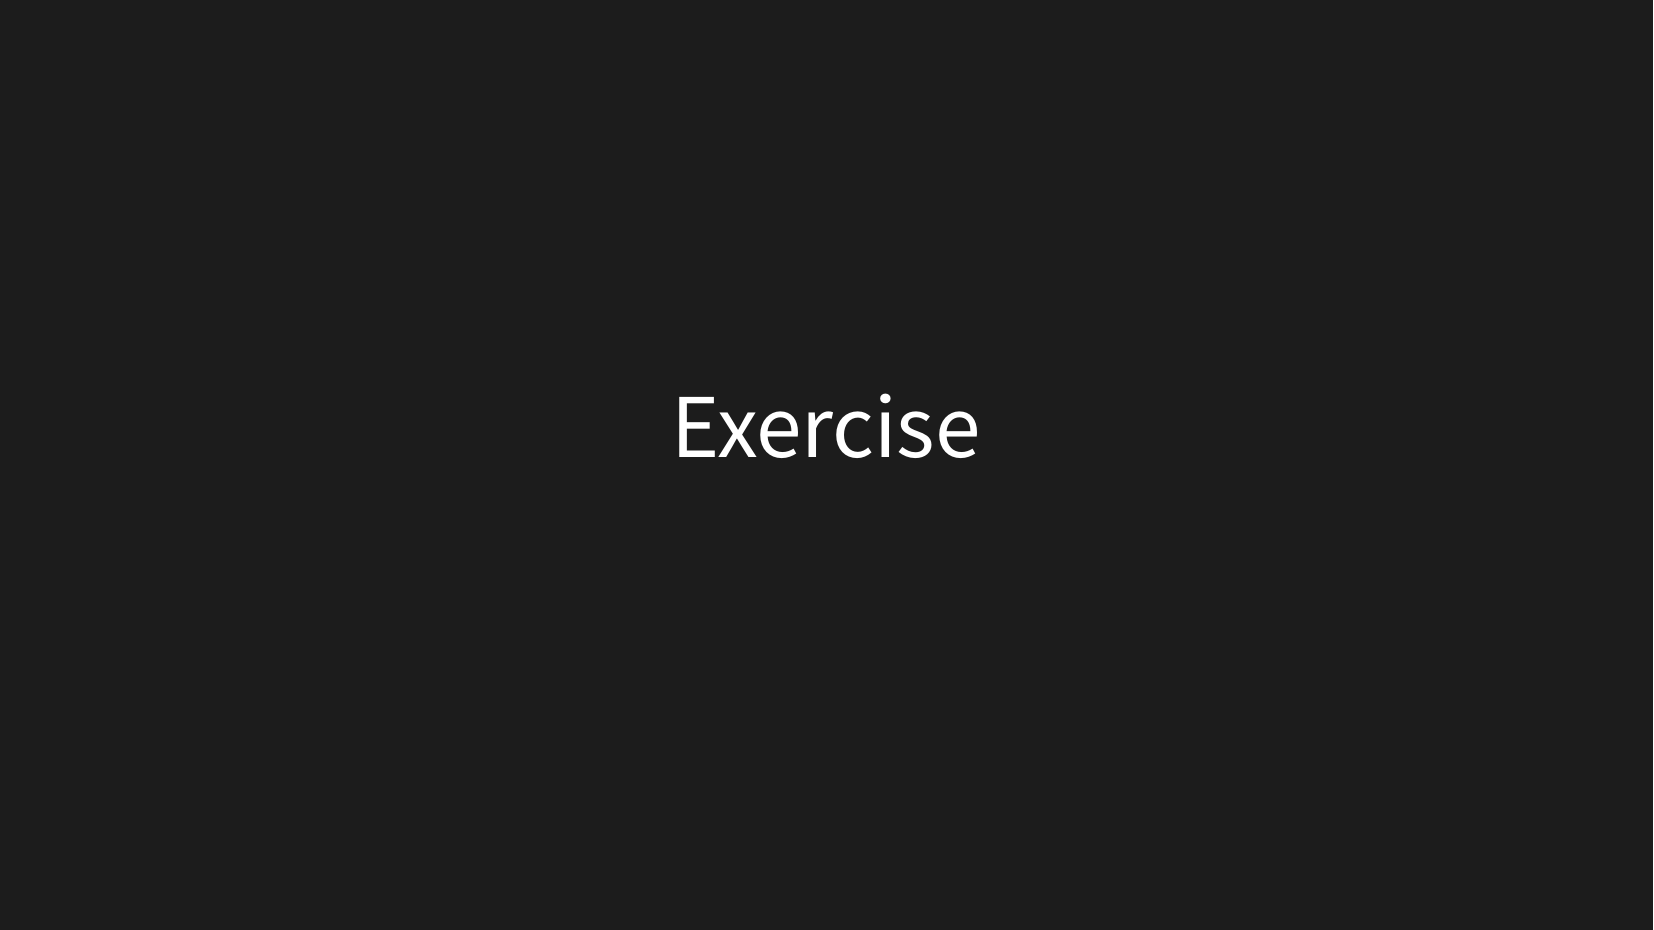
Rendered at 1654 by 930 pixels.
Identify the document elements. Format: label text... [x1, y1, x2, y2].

title Exercise [0, 309, 1653, 541]
